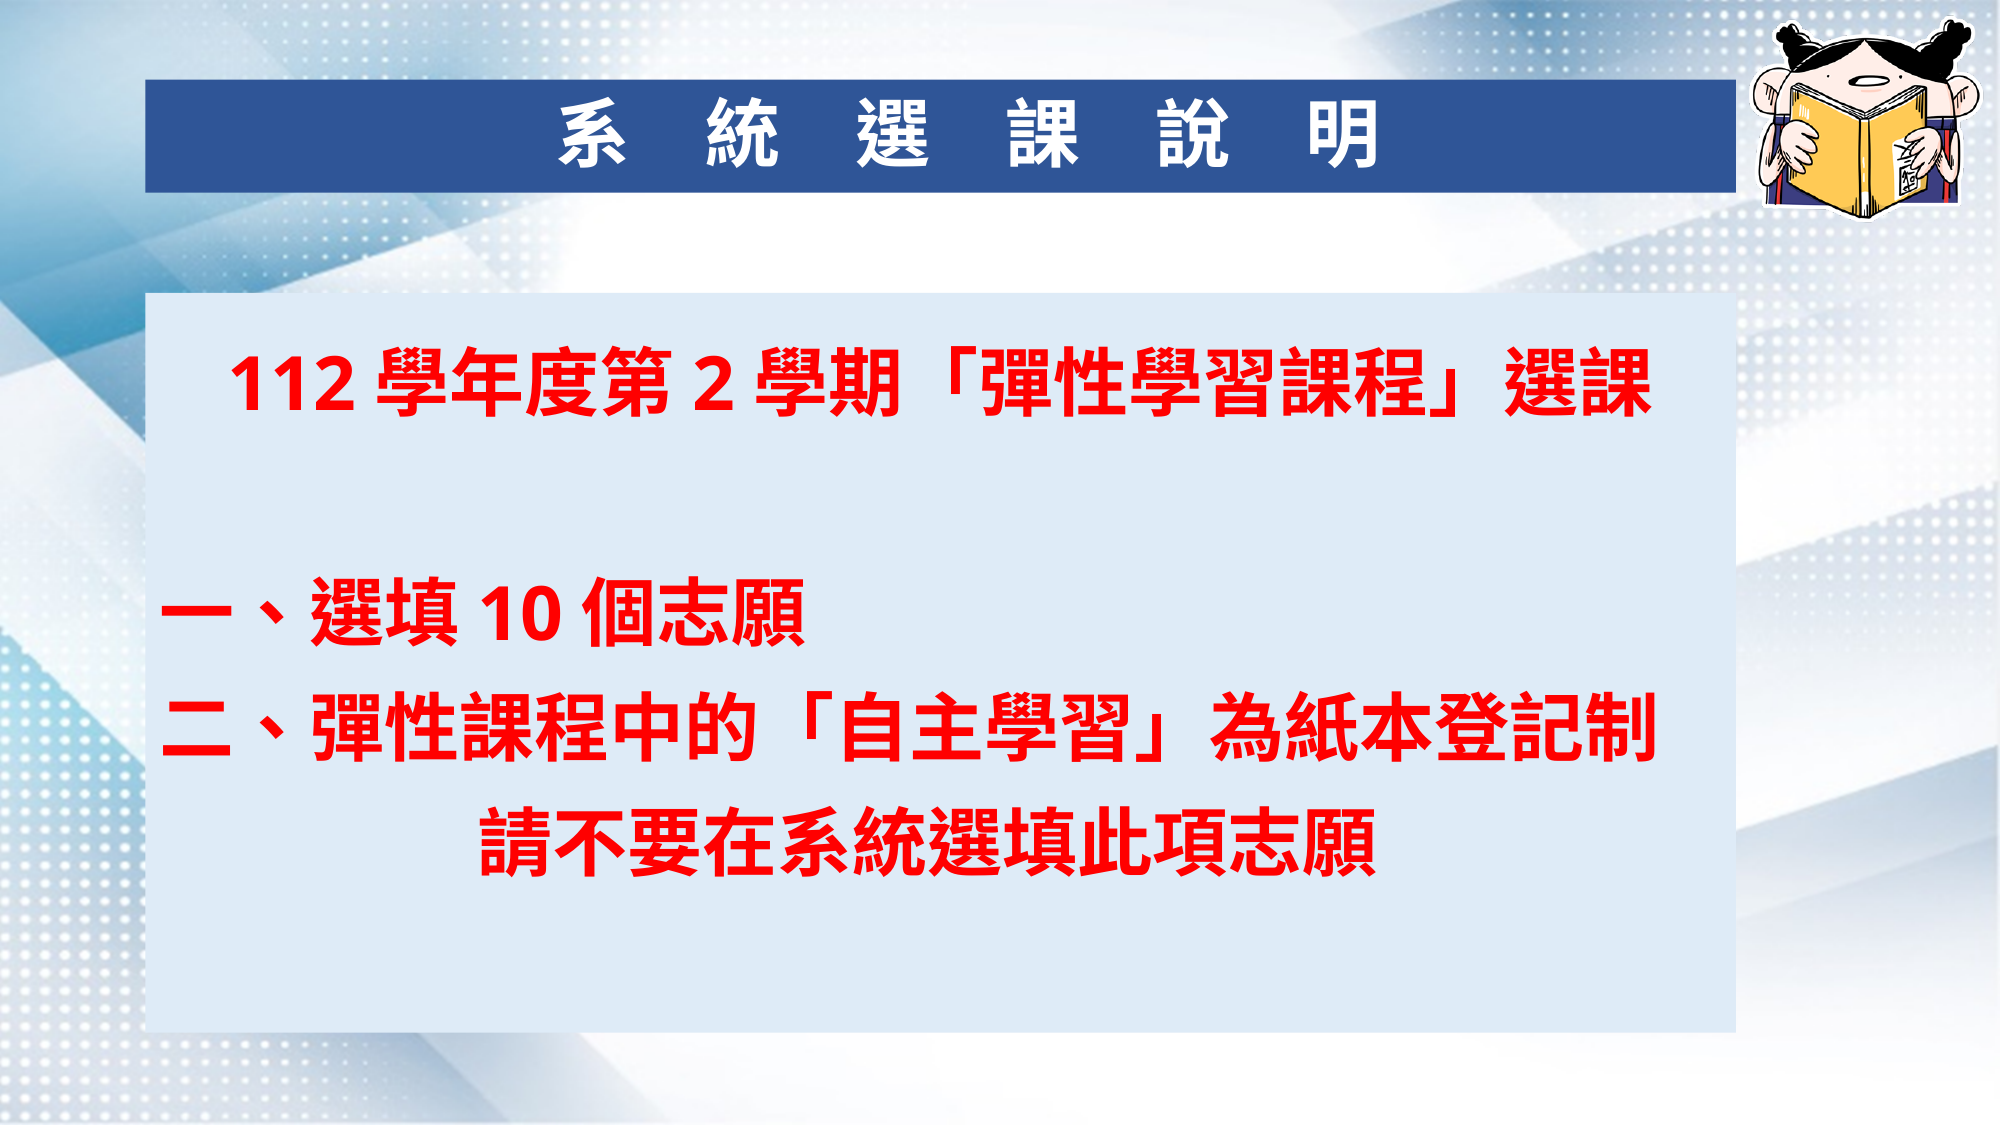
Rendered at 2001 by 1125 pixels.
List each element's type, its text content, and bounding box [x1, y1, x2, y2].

text_box 系 統 選 課 說 明 [145, 79, 1730, 193]
text_box 112學年度第2學期「彈性學習課程」選課 一、選填10個志願 二、彈性課程中的「自主學習」為紙本登記制 請不要在系統選填此項志願 [145, 292, 1736, 1033]
picture [0, 0, 2000, 1125]
